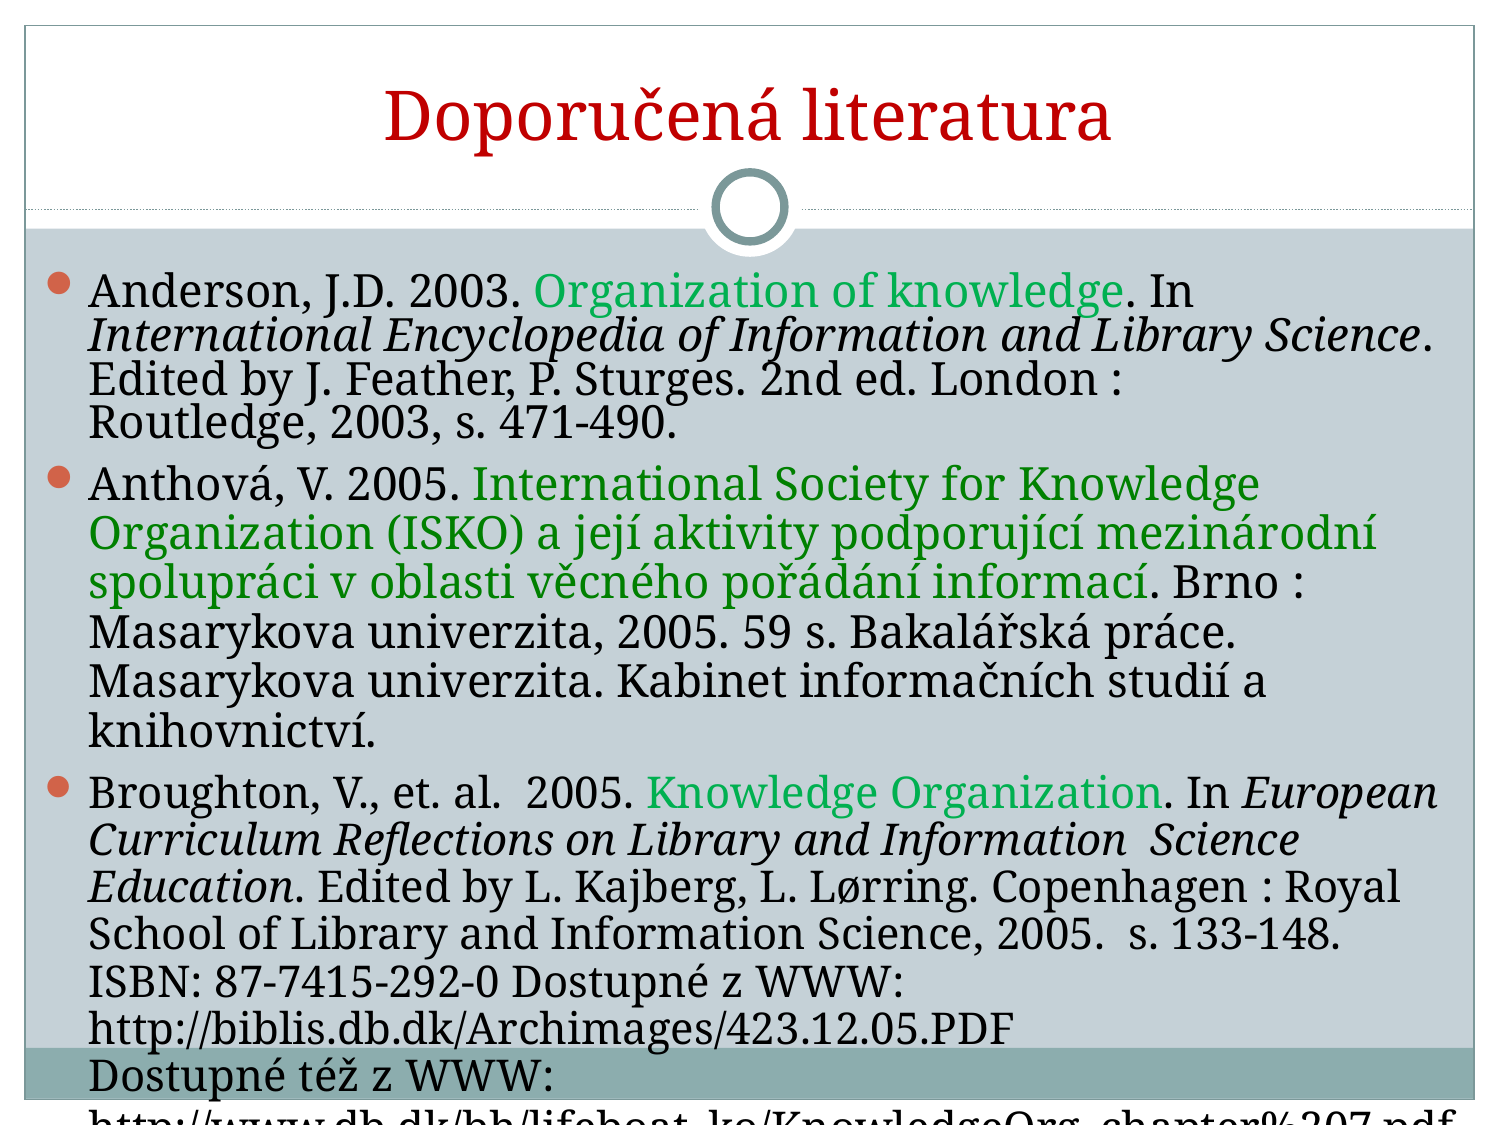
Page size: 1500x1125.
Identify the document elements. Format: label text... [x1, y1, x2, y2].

list Anderson, J.D. 2003. Organization of knowledge. In International Encyclopedia of Information and Library Science. Edited by J. Feather, P. Sturges. 2nd ed. London : Routledge, 2003, s. 471-490. Anthová, V. 2005. International Society for Knowledge Organization (ISKO) a její aktivity podporující mezinárodní spolupráci v oblasti věcného pořádání informací. Brno : Masarykova univerzita, 2005. 59 s. Bakalářská práce. Masarykova univerzita. Kabinet informačních studií a knihovnictví. Broughton, V., et. al. 2005. Knowledge Organization. In European Curriculum Reflections on Library and Information Science Education. Edited by L. Kajberg, L. Lørring. Copenhagen : Royal School of Library and Information Science, 2005. s. 133-148. ISBN: 87-7415-292-0 Dostupné z WWW: http://biblis.db.dk/Archimages/423.12.05.PDF Dostupné též z WWW: http://www.db.dk/bh/lifeboat_ko/KnowledgeOrg_chapter%207.pdf [29, 264, 1477, 1125]
title Doporučená literatura [49, 37, 1450, 162]
